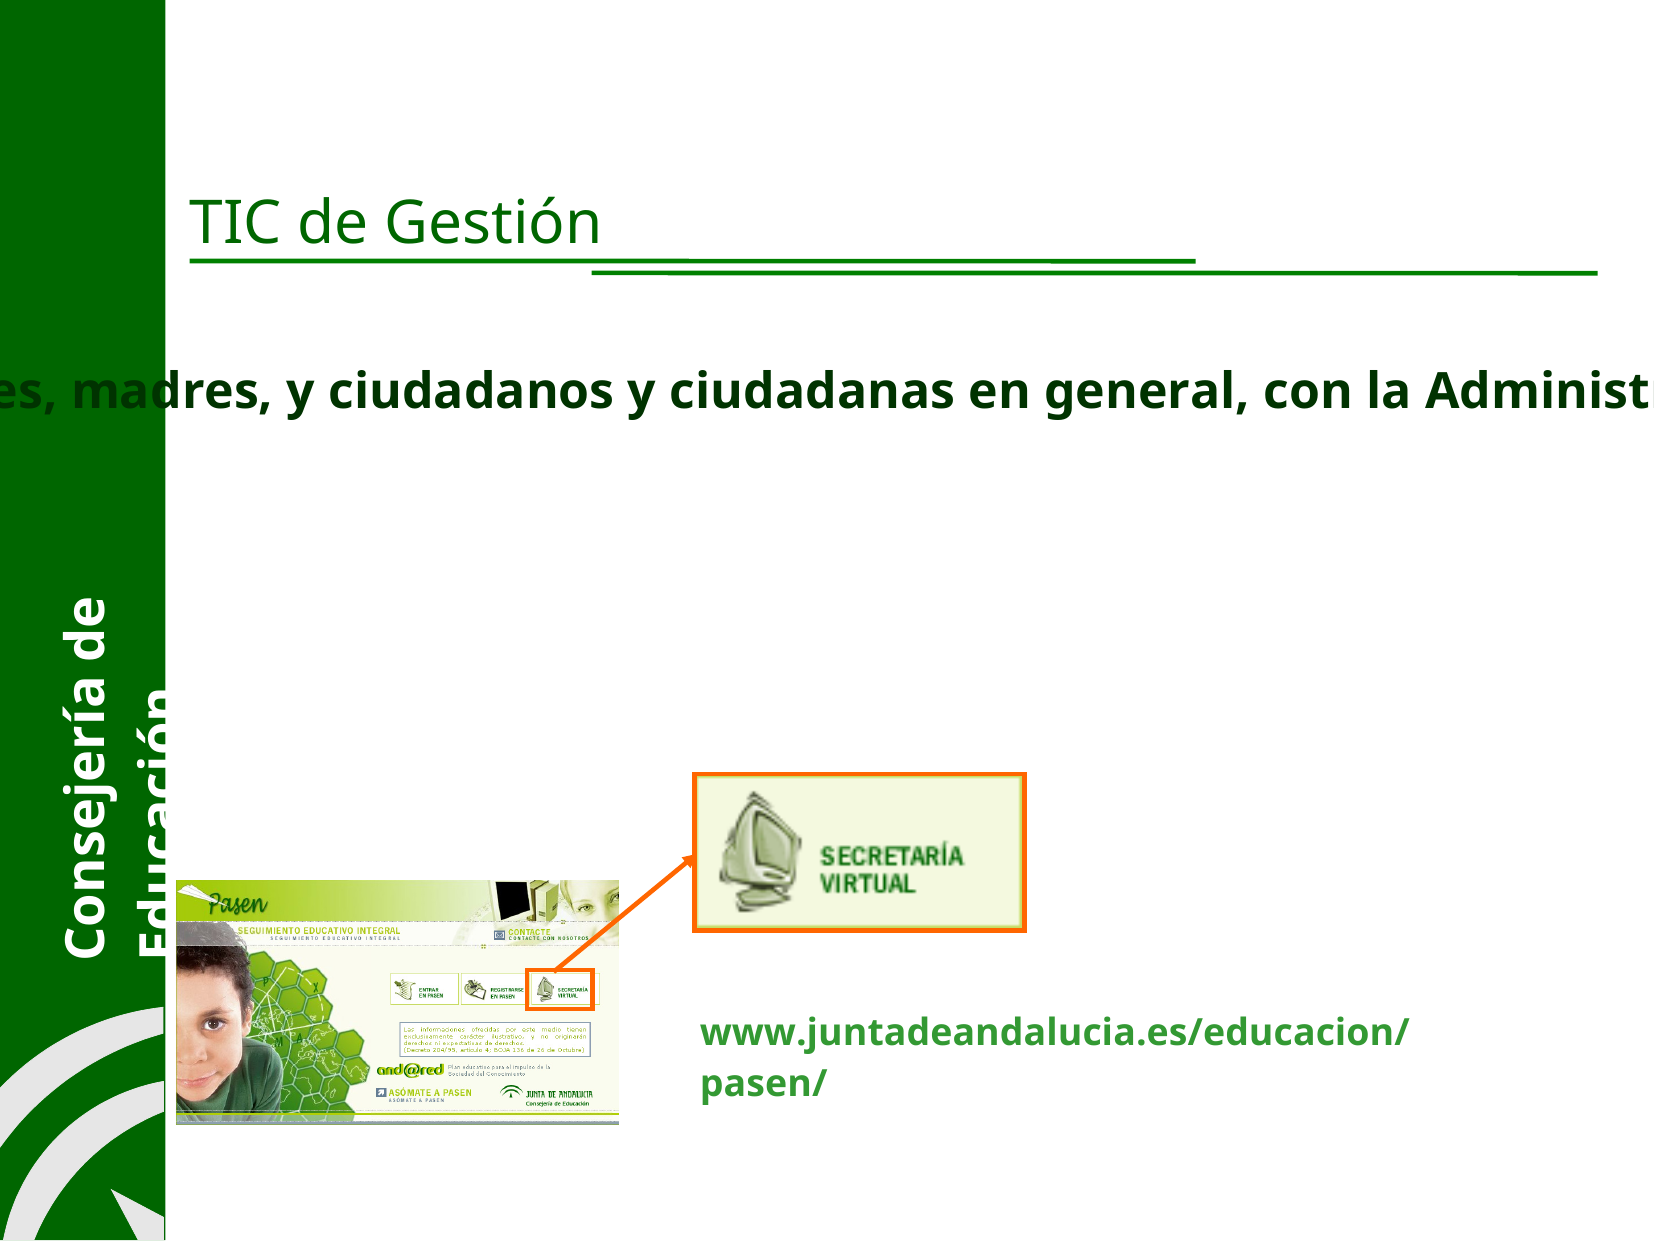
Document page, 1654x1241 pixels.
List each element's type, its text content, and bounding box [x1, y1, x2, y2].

picture [696, 776, 1023, 929]
text_box TIC de Gestión [173, 173, 1579, 268]
picture [529, 972, 590, 1007]
text_box La Secretaría Virtual es un sistema que permite la relación telemática de padres, madres, y ciudadanos y ciudadanas en general, con la Administración Educativa para la realización de procesos administrativos relacionados con la escolarización. [0, 346, 1654, 815]
text_box www.juntadeandalucia.es/educacion/pasen/ [683, 997, 1502, 1117]
picture [175, 880, 619, 1126]
